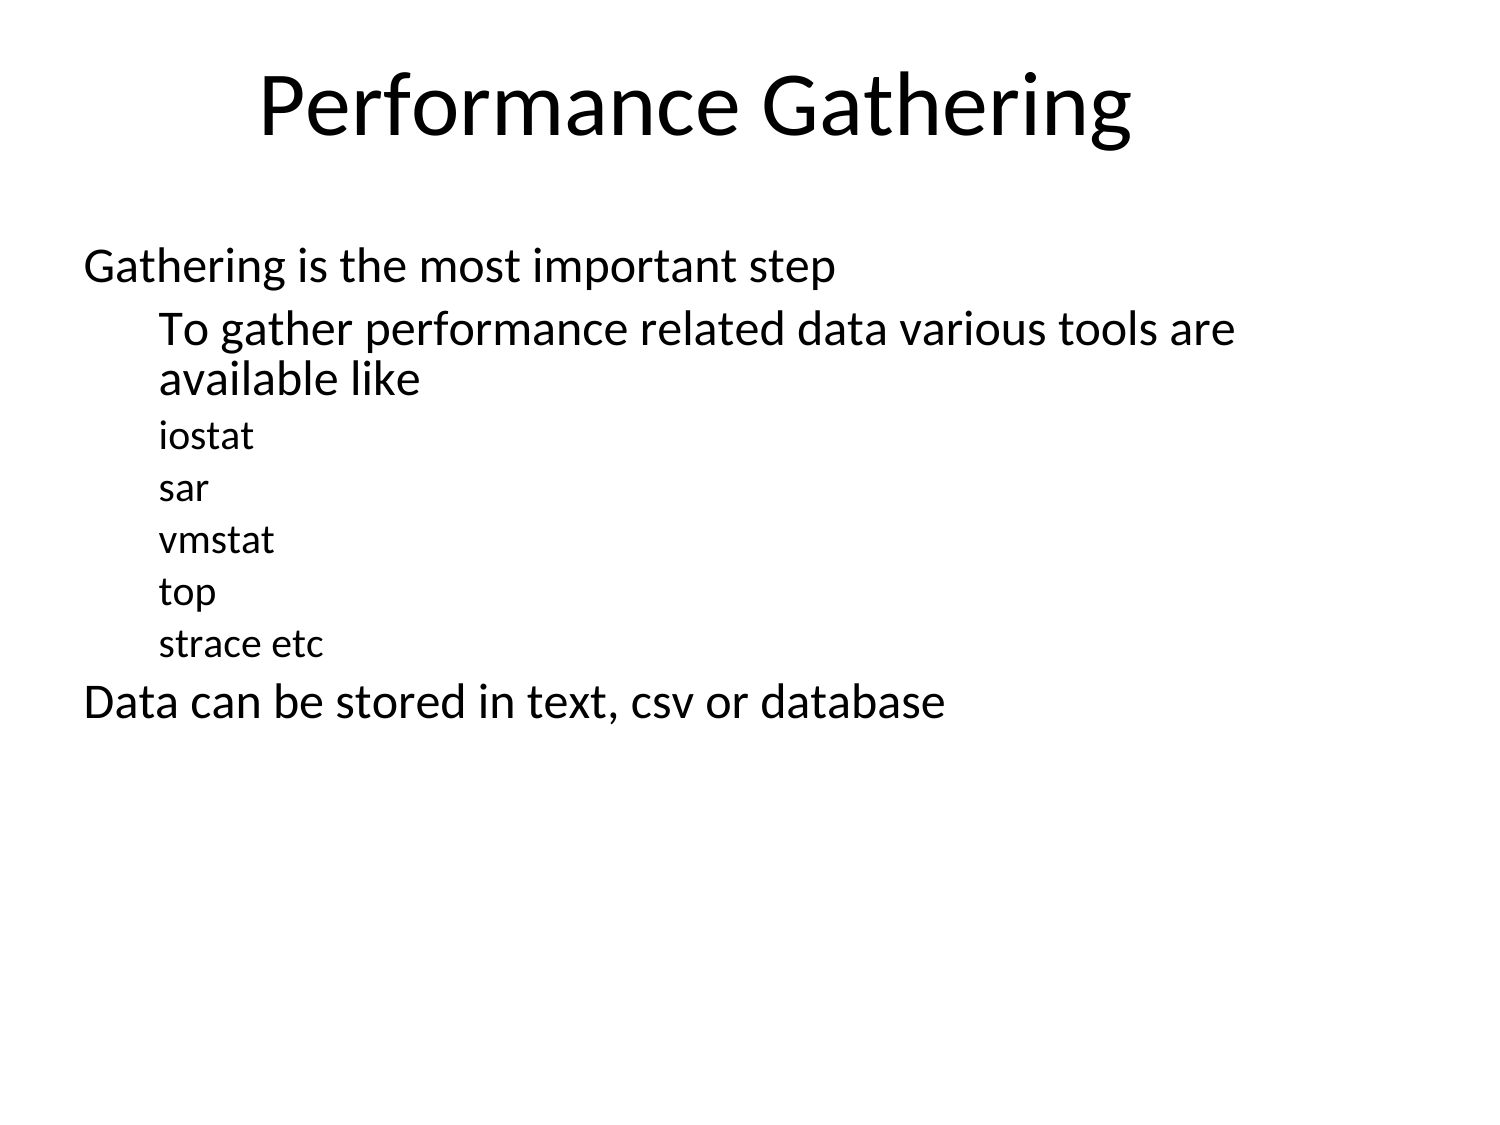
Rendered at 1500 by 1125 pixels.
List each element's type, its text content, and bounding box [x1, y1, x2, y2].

text_box Gathering is the most important step To gather performance related data various tools are available like iostat sar vmstat top strace etc Data can be stored in text, csv or database [68, 237, 1412, 1063]
text_box Performance Gathering [70, 18, 1322, 207]
